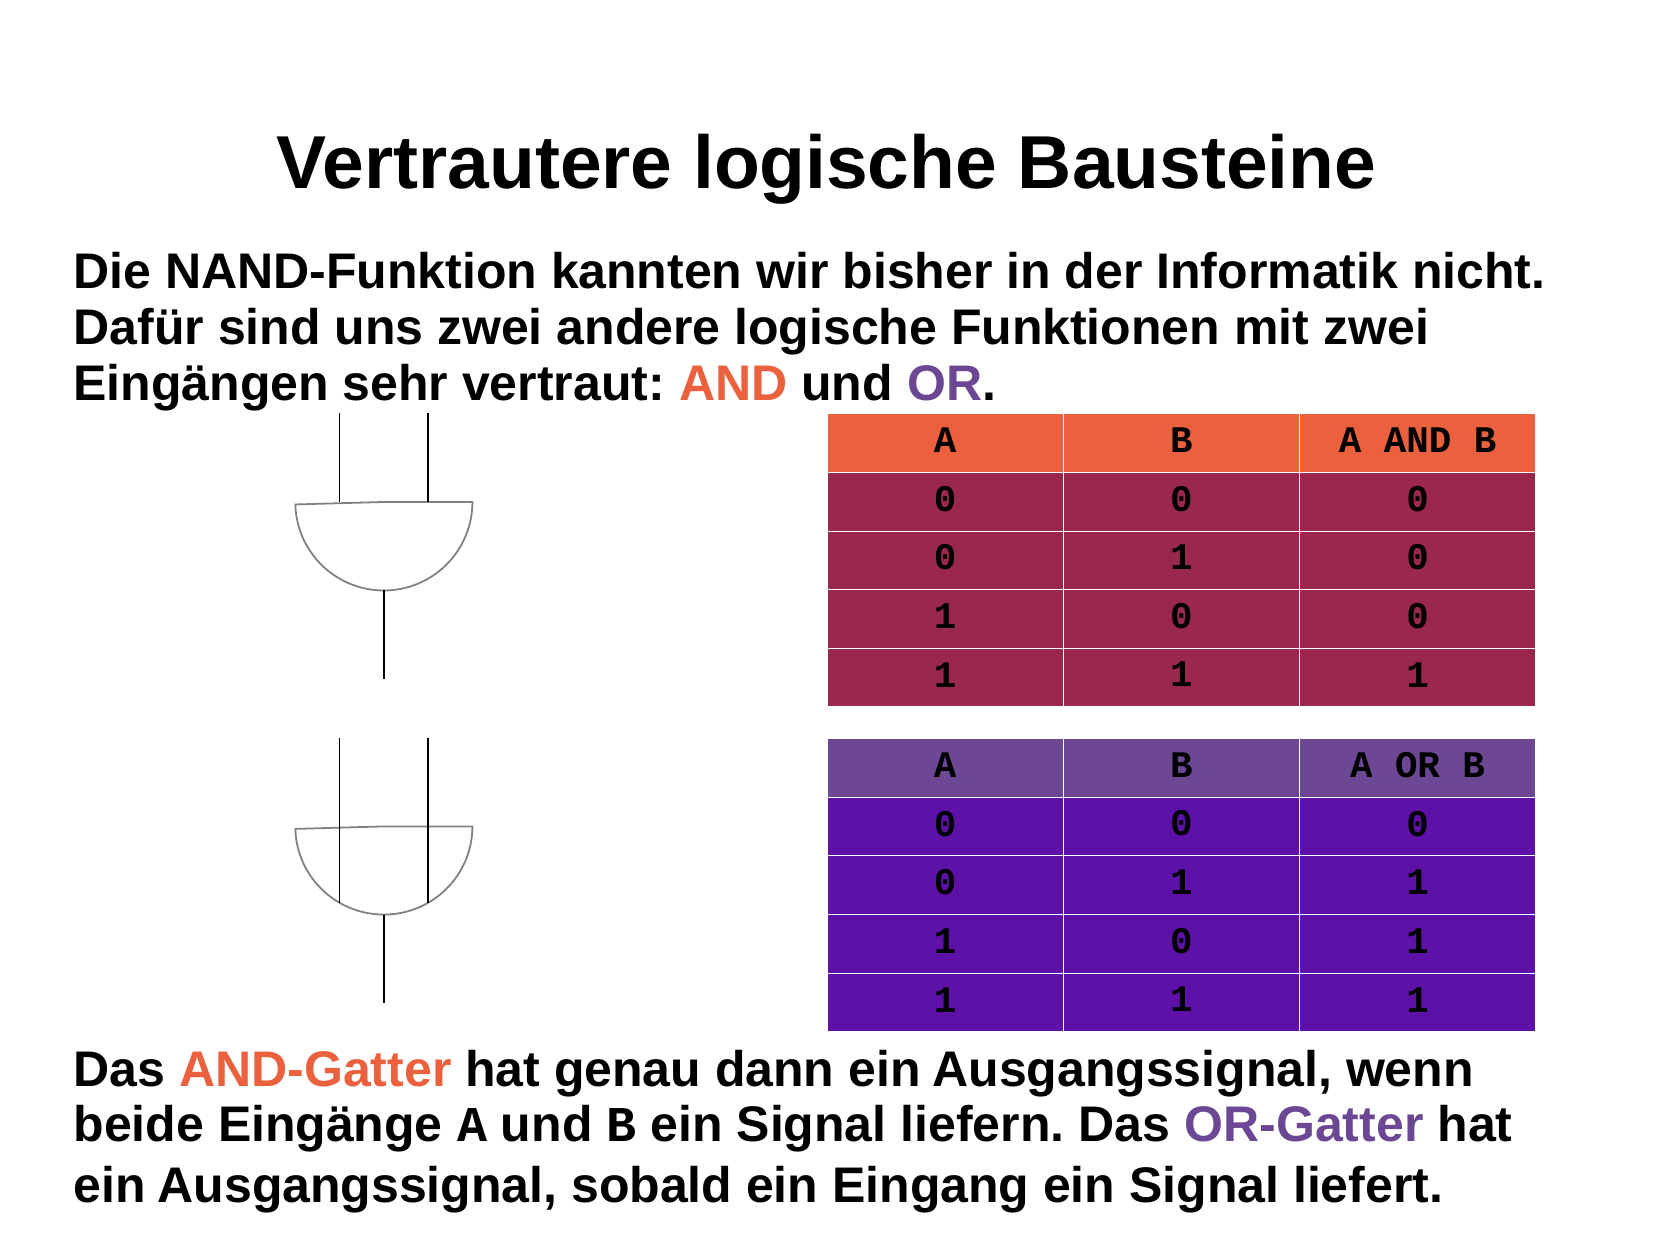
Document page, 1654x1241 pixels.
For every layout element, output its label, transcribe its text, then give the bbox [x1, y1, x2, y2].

table_cell 1 [1300, 856, 1535, 914]
table_header A AND B [1300, 414, 1535, 472]
table_cell 1 [1300, 974, 1535, 1031]
table_cell 0 [828, 856, 1063, 914]
text_box Das AND-Gatter hat genau dann ein Ausgangssignal, wenn beide Eingänge A und B ein Signal liefern. Das OR-Gatter hat ein Ausgangssignal, sobald ein Eingang ein Signal liefert. [59, 1033, 1595, 1224]
table_cell 1 [1064, 856, 1299, 914]
table_cell 1 [1064, 974, 1299, 1031]
table_cell 0 [1064, 590, 1299, 648]
text_box Die NAND-Funktion kannten wir bisher in der Informatik nicht. Dafür sind uns zwei andere logische Funktionen mit zwei Eingängen sehr vertraut: AND und OR. [59, 236, 1595, 423]
table_cell 0 [828, 473, 1063, 531]
table_cell 0 [1300, 798, 1535, 855]
text_box [295, 501, 473, 591]
title Vertrautere logische Bausteine [88, 78, 1565, 236]
table_cell 0 [828, 798, 1063, 855]
table_cell 0 [1300, 532, 1535, 589]
text_box [295, 827, 339, 903]
table_header A [828, 739, 1063, 797]
table_cell 1 [1300, 915, 1535, 973]
table_cell 0 [1300, 473, 1535, 531]
table_cell 1 [828, 590, 1063, 648]
text_box [429, 826, 473, 903]
table_cell 1 [828, 649, 1063, 706]
table_header A [828, 414, 1063, 472]
table_cell 1 [1064, 649, 1299, 706]
table_header B [1064, 739, 1299, 797]
table_header B [1064, 414, 1299, 472]
table_cell 0 [1300, 590, 1535, 648]
table_cell 0 [1064, 915, 1299, 973]
table_cell 1 [1064, 532, 1299, 589]
table_cell 1 [828, 974, 1063, 1031]
table_cell 1 [828, 915, 1063, 973]
table_cell 0 [828, 532, 1063, 589]
table_cell 0 [1064, 798, 1299, 855]
table_cell 0 [1064, 473, 1299, 531]
table_header A OR B [1300, 739, 1535, 797]
text_box [340, 826, 428, 915]
table_cell 1 [1300, 649, 1535, 706]
